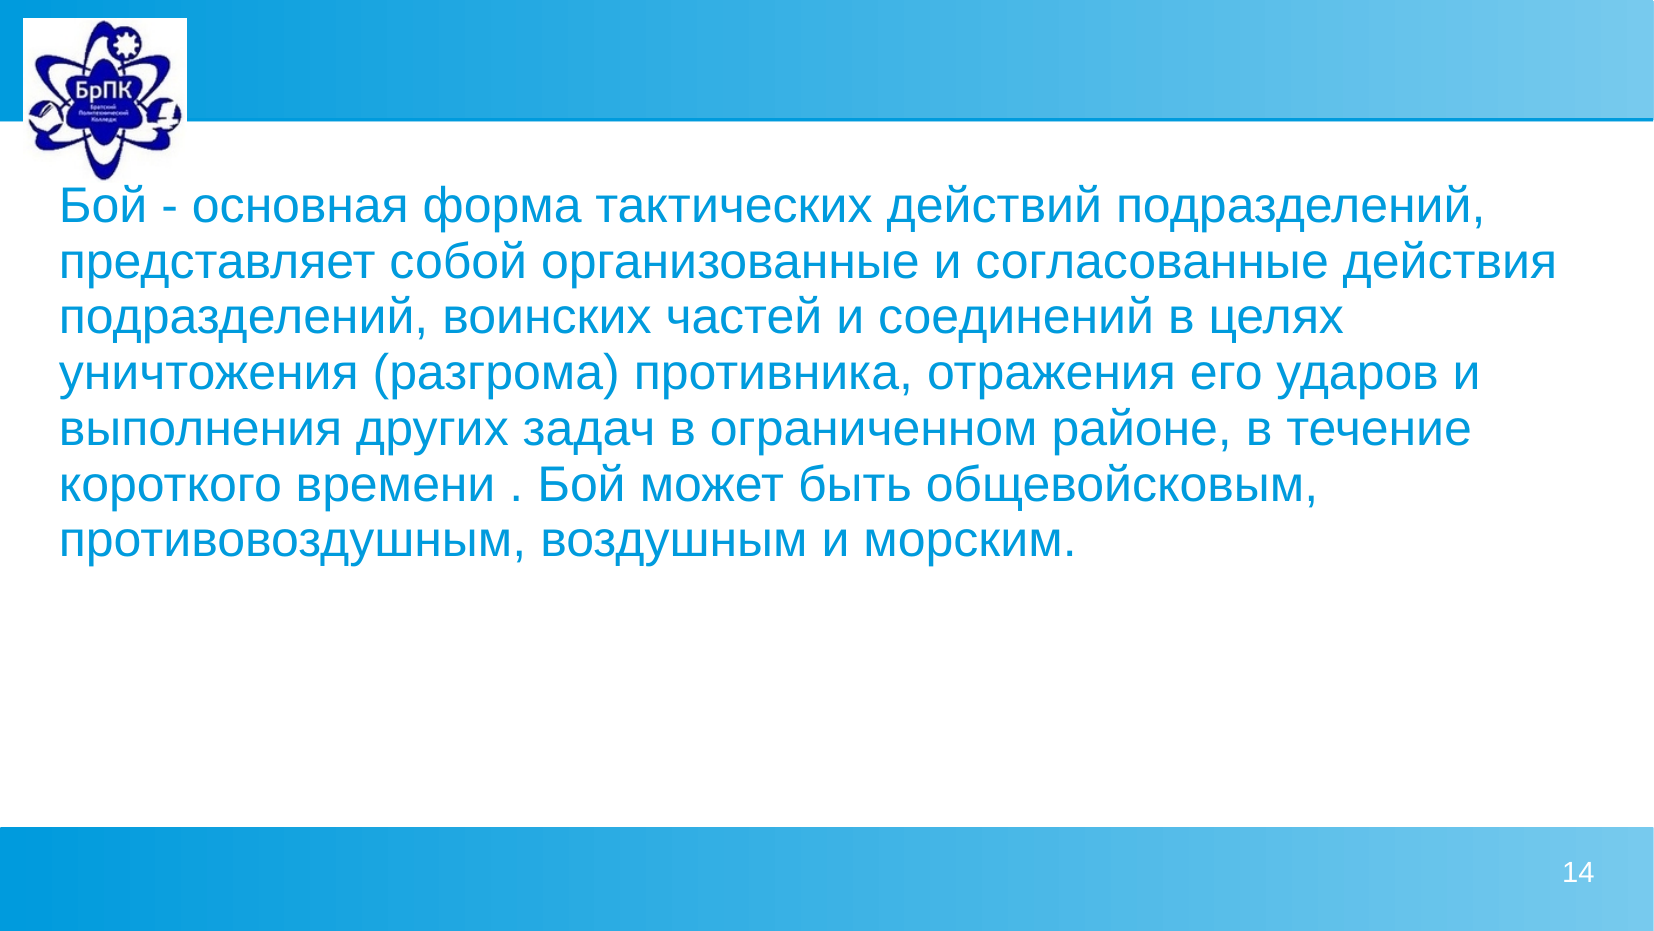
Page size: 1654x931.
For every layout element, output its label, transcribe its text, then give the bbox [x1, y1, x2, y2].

list Бой - основная форма тактических действий подразделений, представляет собой организованные и согласованные действия подразделений, воинских частей и соединений в целях уничтожения (разгрома) противника, отражения его ударов и выполнения других задач в ограниченном районе, в течение короткого времени . Бой может быть общевойсковым, противовоздушным, воздушным и морским. [59, 177, 1595, 768]
picture [23, 19, 187, 183]
